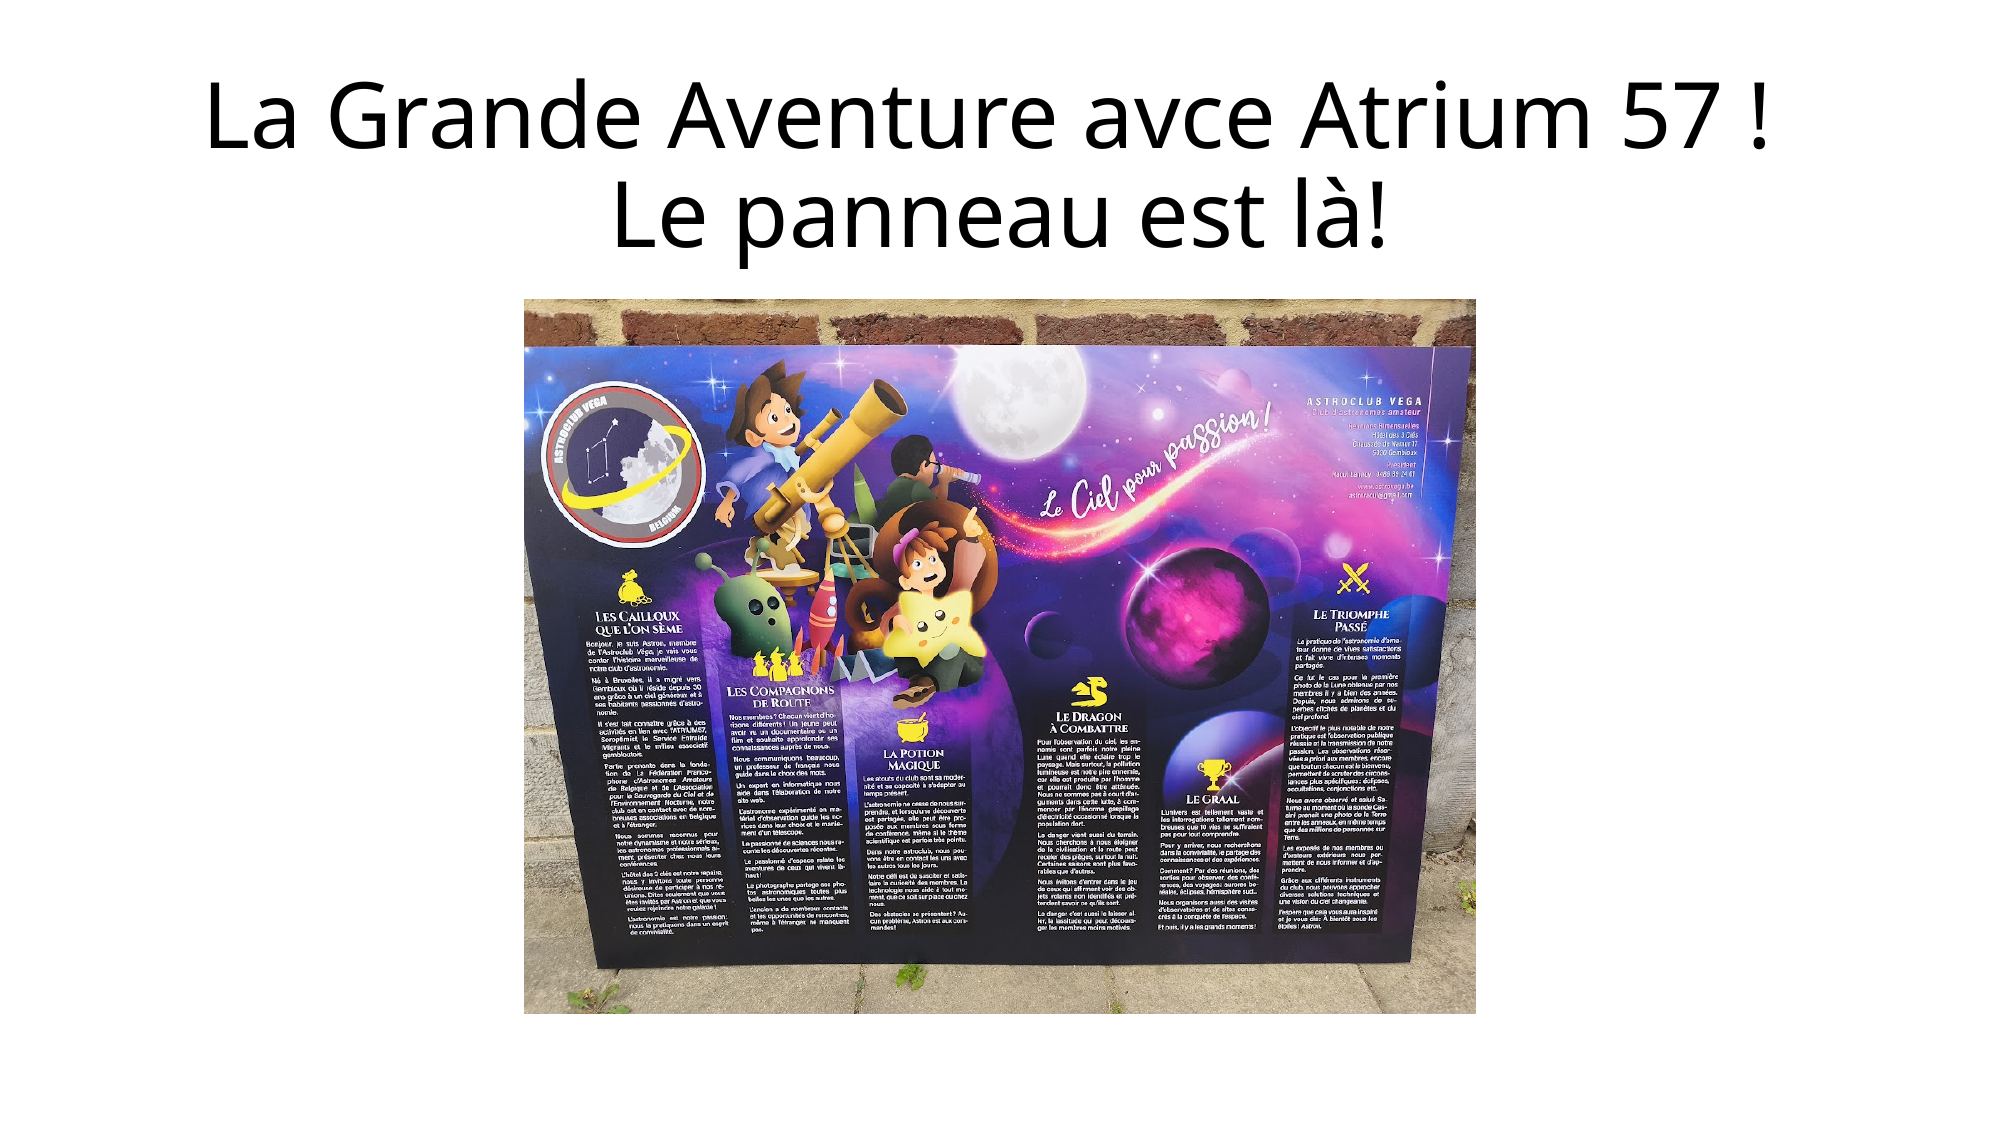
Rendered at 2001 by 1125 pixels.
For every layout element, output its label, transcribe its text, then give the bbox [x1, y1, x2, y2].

title La Grande Aventure avce Atrium 57 ! Le panneau est là! [137, 59, 1863, 278]
picture [524, 299, 1476, 1014]
